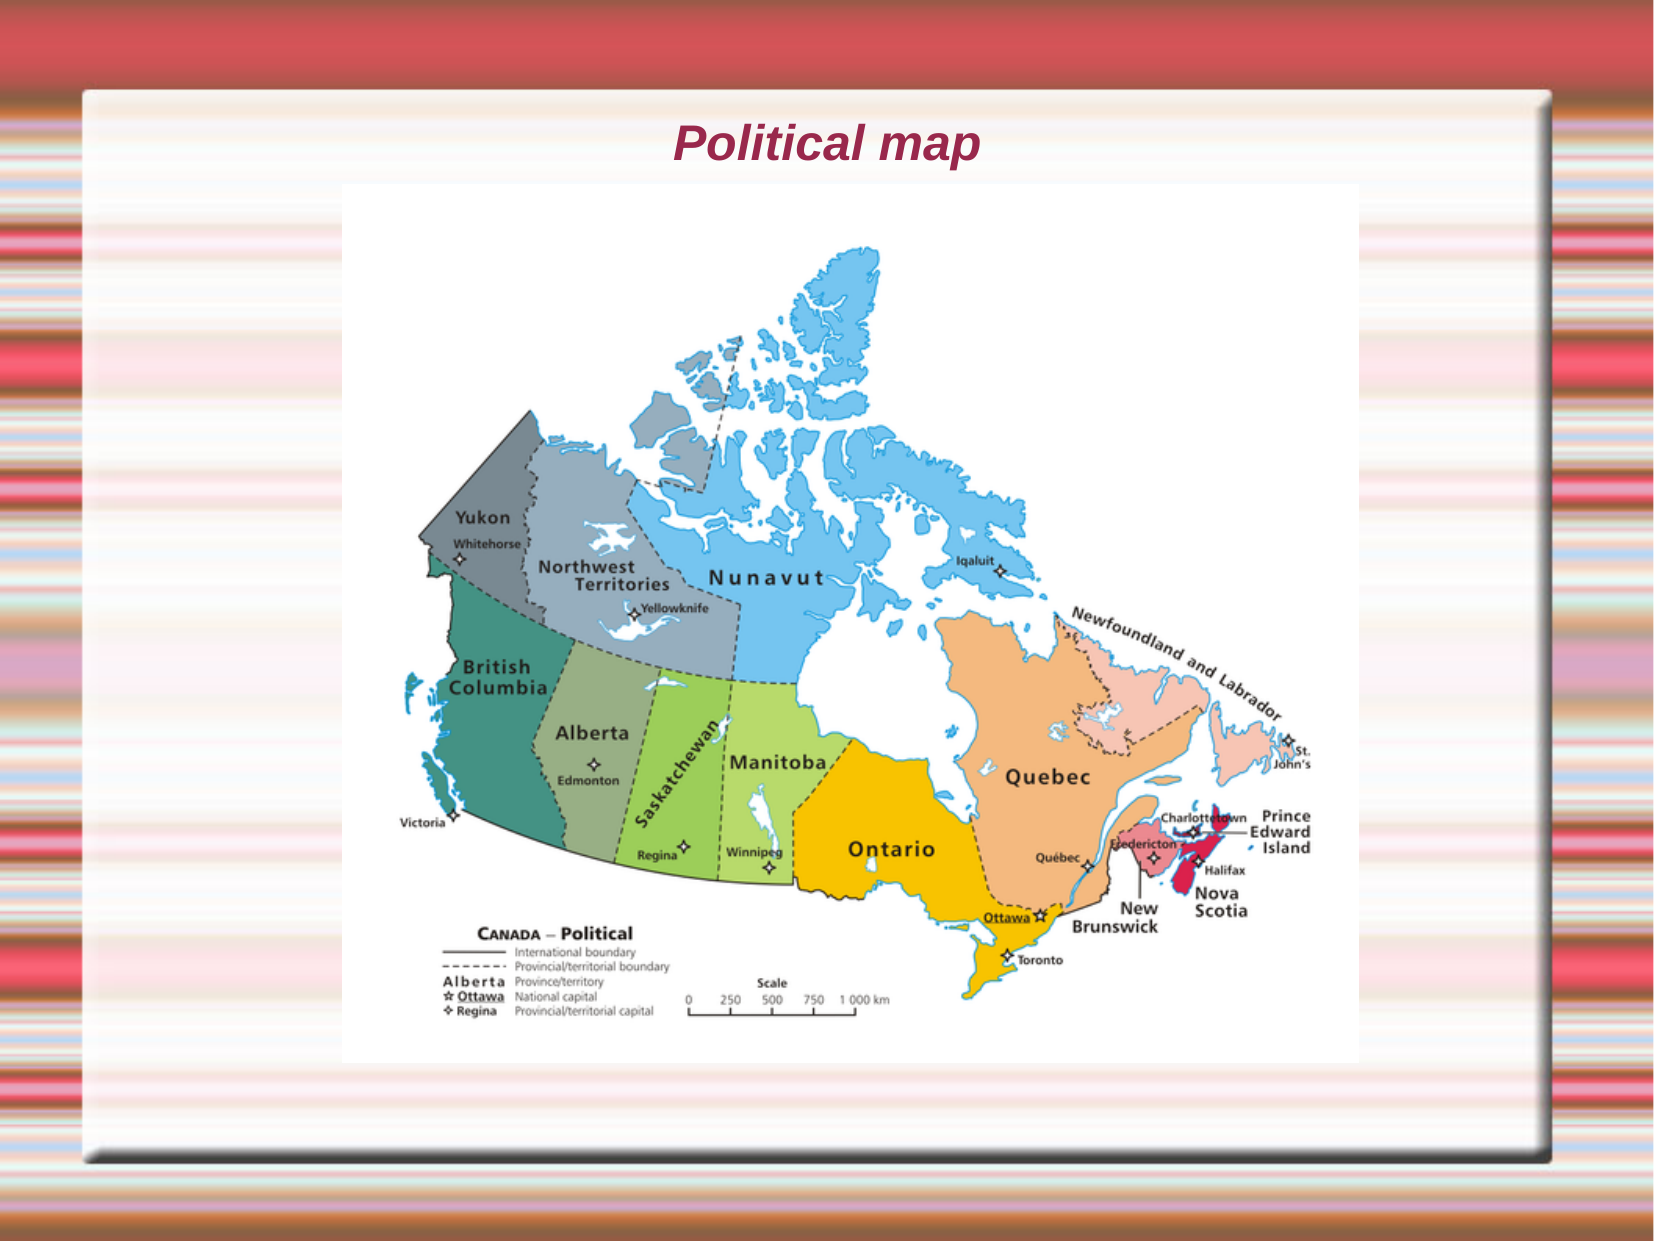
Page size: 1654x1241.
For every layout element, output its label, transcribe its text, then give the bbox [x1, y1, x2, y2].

title Political map [121, 50, 1534, 237]
picture [0, 0, 1654, 1241]
